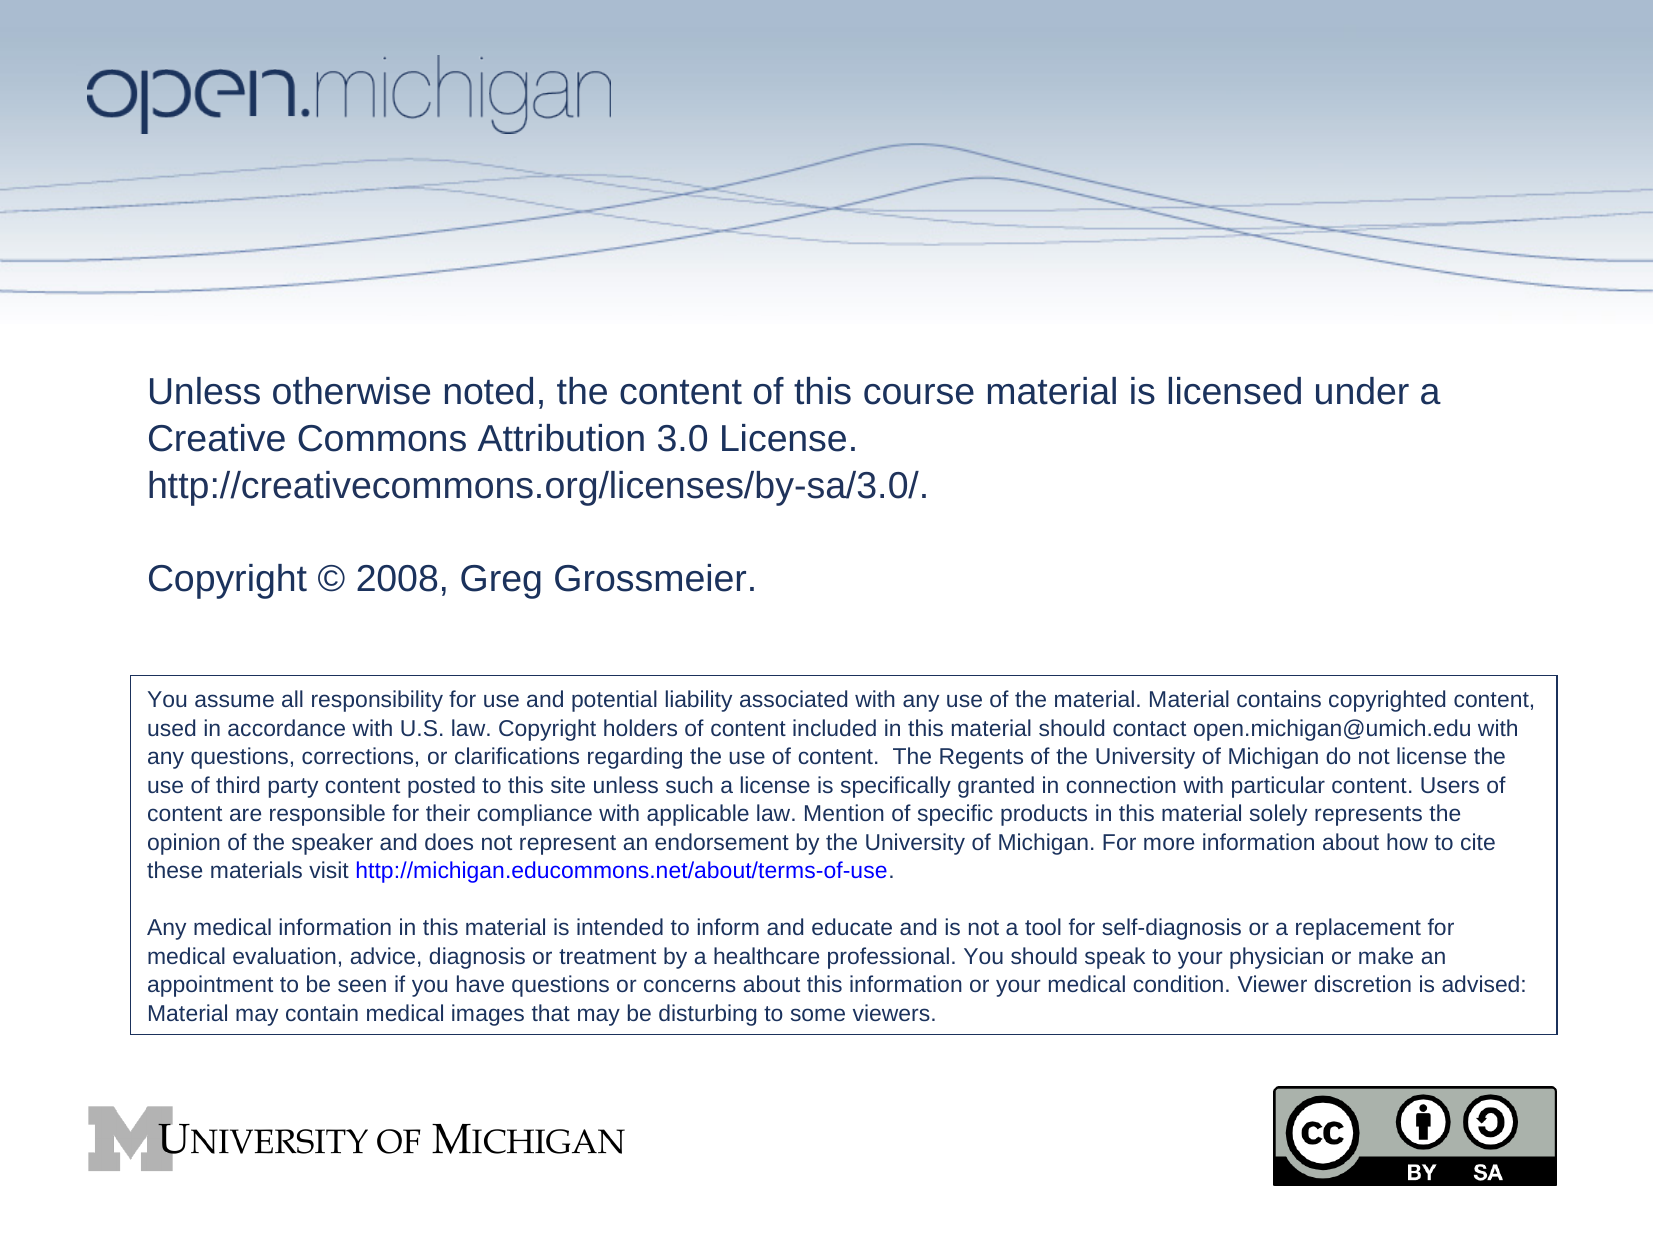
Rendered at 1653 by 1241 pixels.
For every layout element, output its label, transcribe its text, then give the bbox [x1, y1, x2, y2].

picture [1273, 1086, 1557, 1186]
text_box Unless otherwise noted, the content of this course material is licensed under a Creative Commons Attribution 3.0 License. http://creativecommons.org/licenses/by-sa/3.0/. Copyright © 2008, Greg Grossmeier. [130, 356, 1557, 608]
text_box You assume all responsibility for use and potential liability associated with any use of the material. Material contains copyrighted content, used in accordance with U.S. law. Copyright holders of content included in this material should contact open.michigan@umich.edu with any questions, corrections, or clarifications regarding the use of content. The Regents of the University of Michigan do not license the use of third party content posted to this site unless such a license is specifically granted in connection with particular content. Users of content are responsible for their compliance with applicable law. Mention of specific products in this material solely represents the opinion of the speaker and does not represent an endorsement by the University of Michigan. For more information about how to cite these materials visit http://michigan.educommons.net/about/terms-of-use. Any medical information in this material is intended to inform and educate and is not a tool for self-diagnosis or a replacement for medical evaluation, advice, diagnosis or treatment by a healthcare professional. You should speak to your physician or make an appointment to be seen if you have questions or concerns about this information or your medical condition. Viewer discretion is advised: Material may contain medical images that may be disturbing to some viewers. [130, 675, 1557, 1035]
picture [0, 0, 1653, 324]
picture [87, 1105, 625, 1172]
